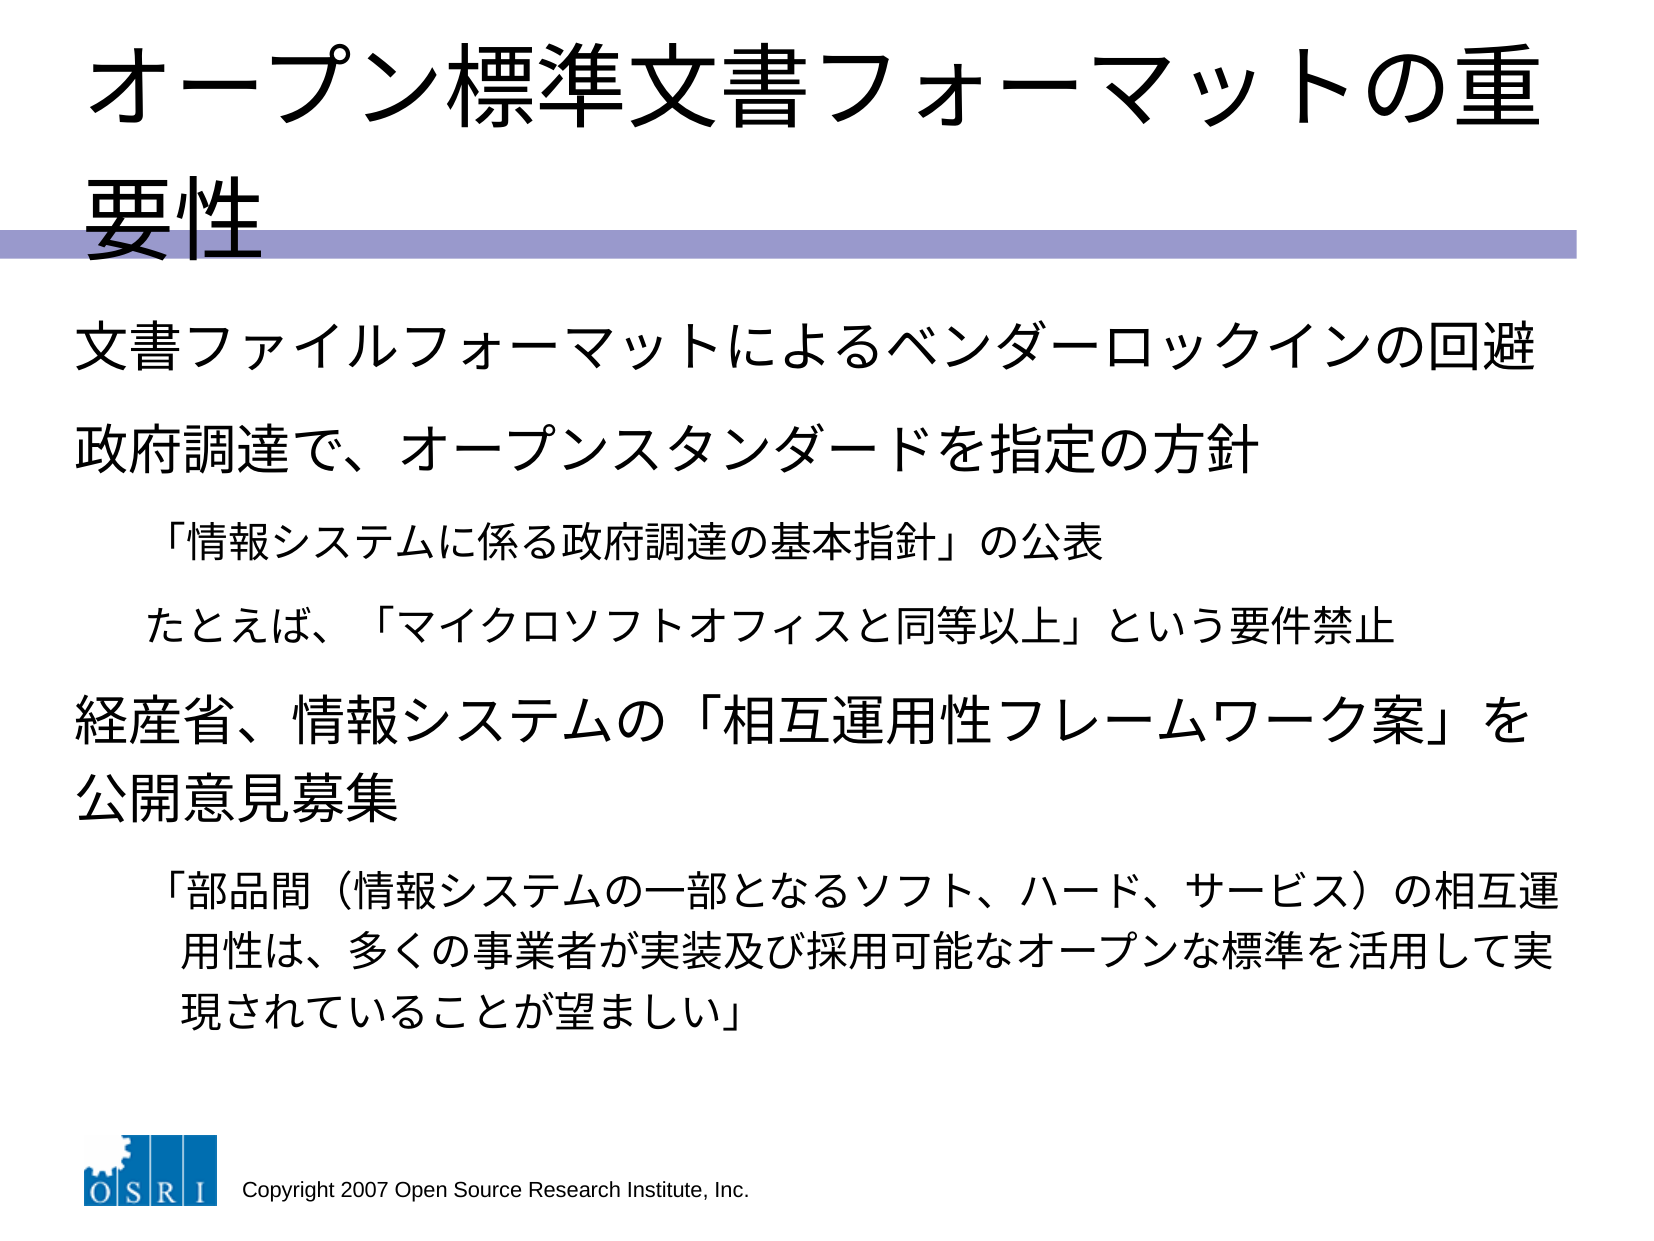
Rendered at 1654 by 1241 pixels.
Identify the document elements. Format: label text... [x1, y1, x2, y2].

title オープン標準文書フォーマットの重要性 [82, 51, 1600, 244]
list 文書ファイルフォーマットによるベンダーロックインの回避 政府調達で、オープンスタンダードを指定の方針 「情報システムに係る政府調達の基本指針」の公表 たとえば、「マイクロソフトオフィスと同等以上」という要件禁止 経産省、情報システムの「相互運用性フレームワーク案」を公開意見募集 「部品間（情報システムの一部となるソフト、ハード、サービス）の相互運用性は、多くの事業者が実装及び採用可能なオープンな標準を活用して実現されていることが望ましい」 [74, 303, 1563, 949]
picture [84, 1135, 217, 1206]
